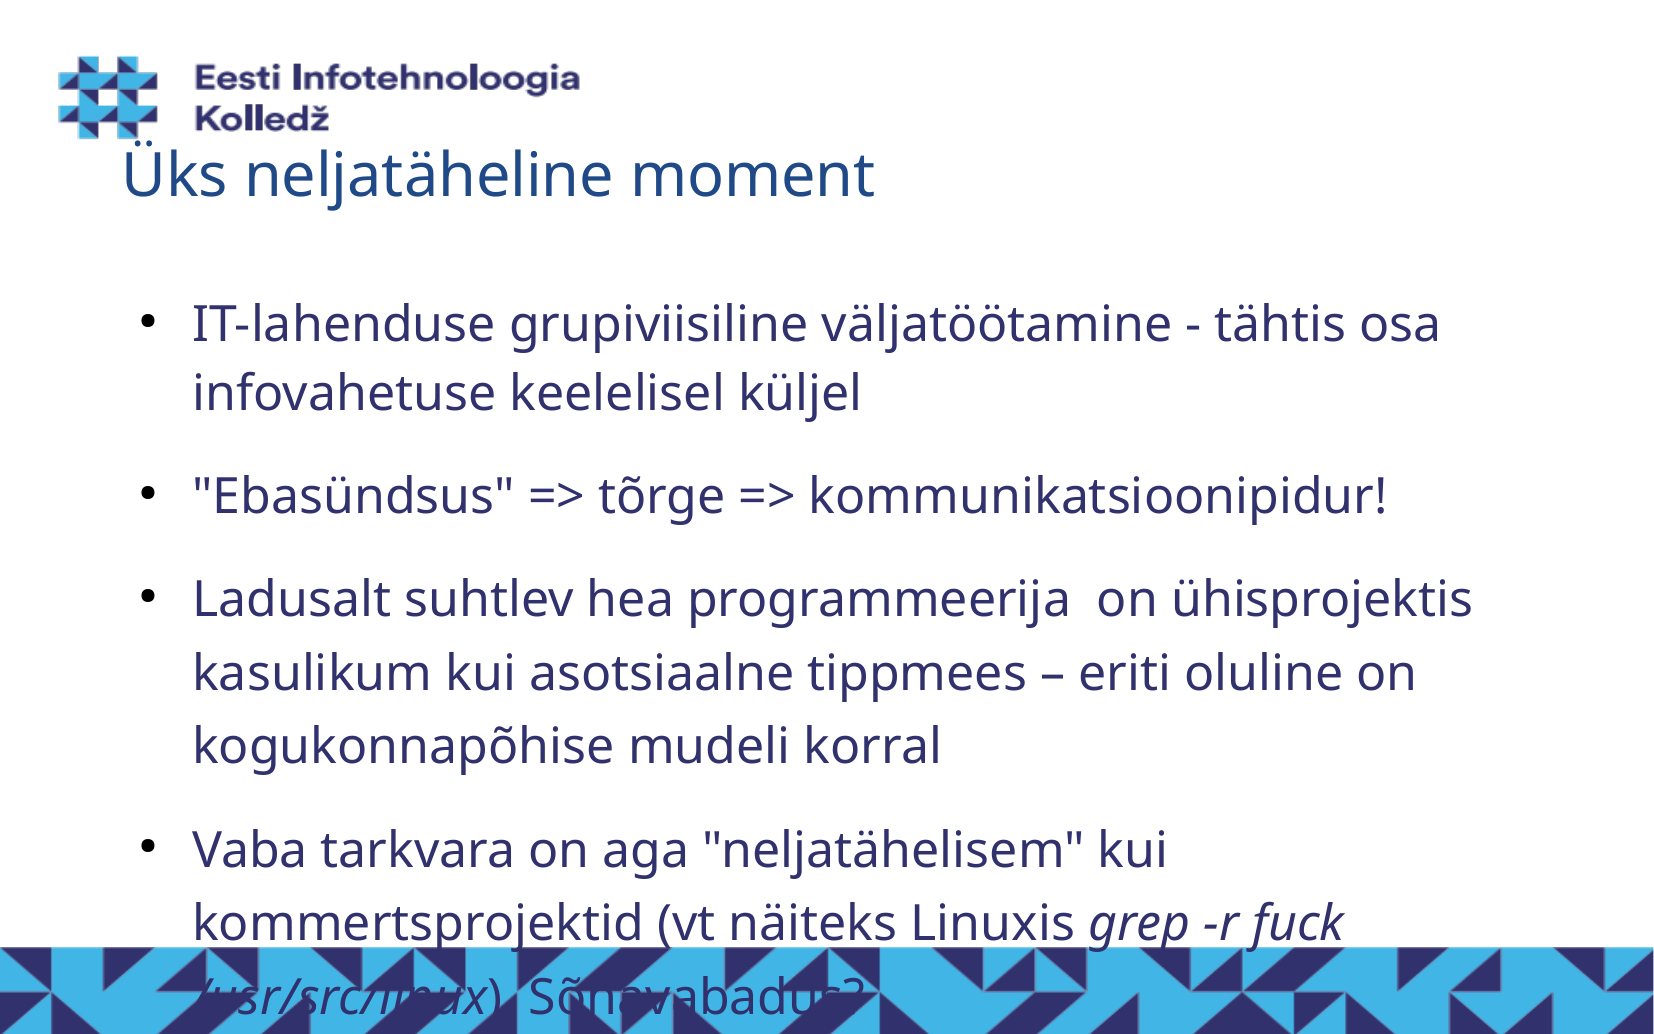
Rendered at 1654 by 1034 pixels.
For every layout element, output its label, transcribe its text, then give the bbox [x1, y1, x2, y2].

title Üks neljatäheline moment [121, 85, 1534, 259]
list IT-lahenduse grupiviisiline väljatöötamine - tähtis osa infovahetuse keelelisel küljel "Ebasündsus" => tõrge => kommunikatsioonipidur! Ladusalt suhtlev hea programmeerija on ühisprojektis kasulikum kui asotsiaalne tippmees – eriti oluline on kogukonnapõhise mudeli korral Vaba tarkvara on aga "neljatähelisem" kui kommertsprojektid (vt näiteks Linuxis grep -r fuck /usr/src/linux). Sõnavabadus? [121, 287, 1534, 1034]
